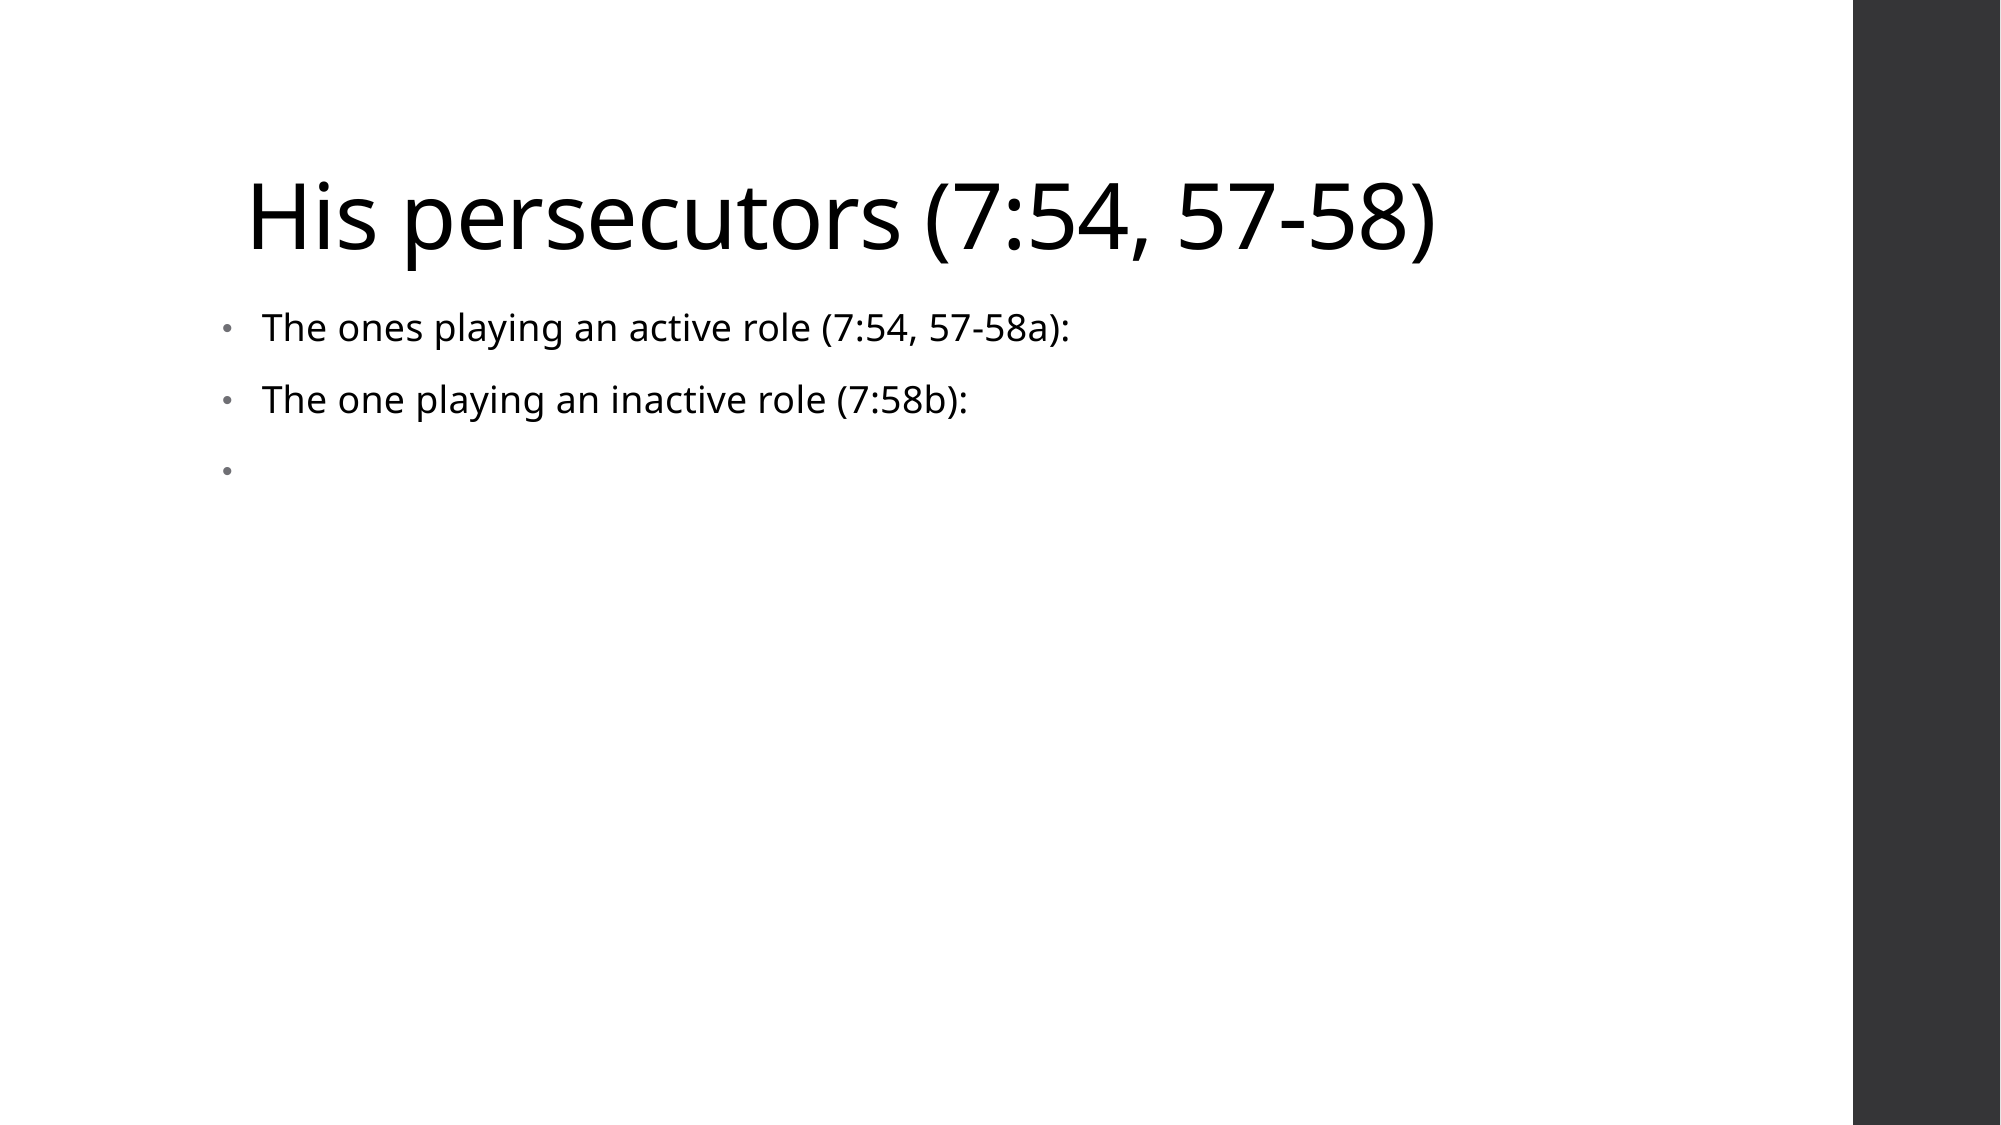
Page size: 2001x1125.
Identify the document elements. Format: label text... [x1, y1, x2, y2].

title His persecutors (7:54, 57-58) [206, 60, 1797, 278]
list The ones playing an active role (7:54, 57-58a): The one playing an inactive role (7:58b): [206, 299, 1617, 1014]
